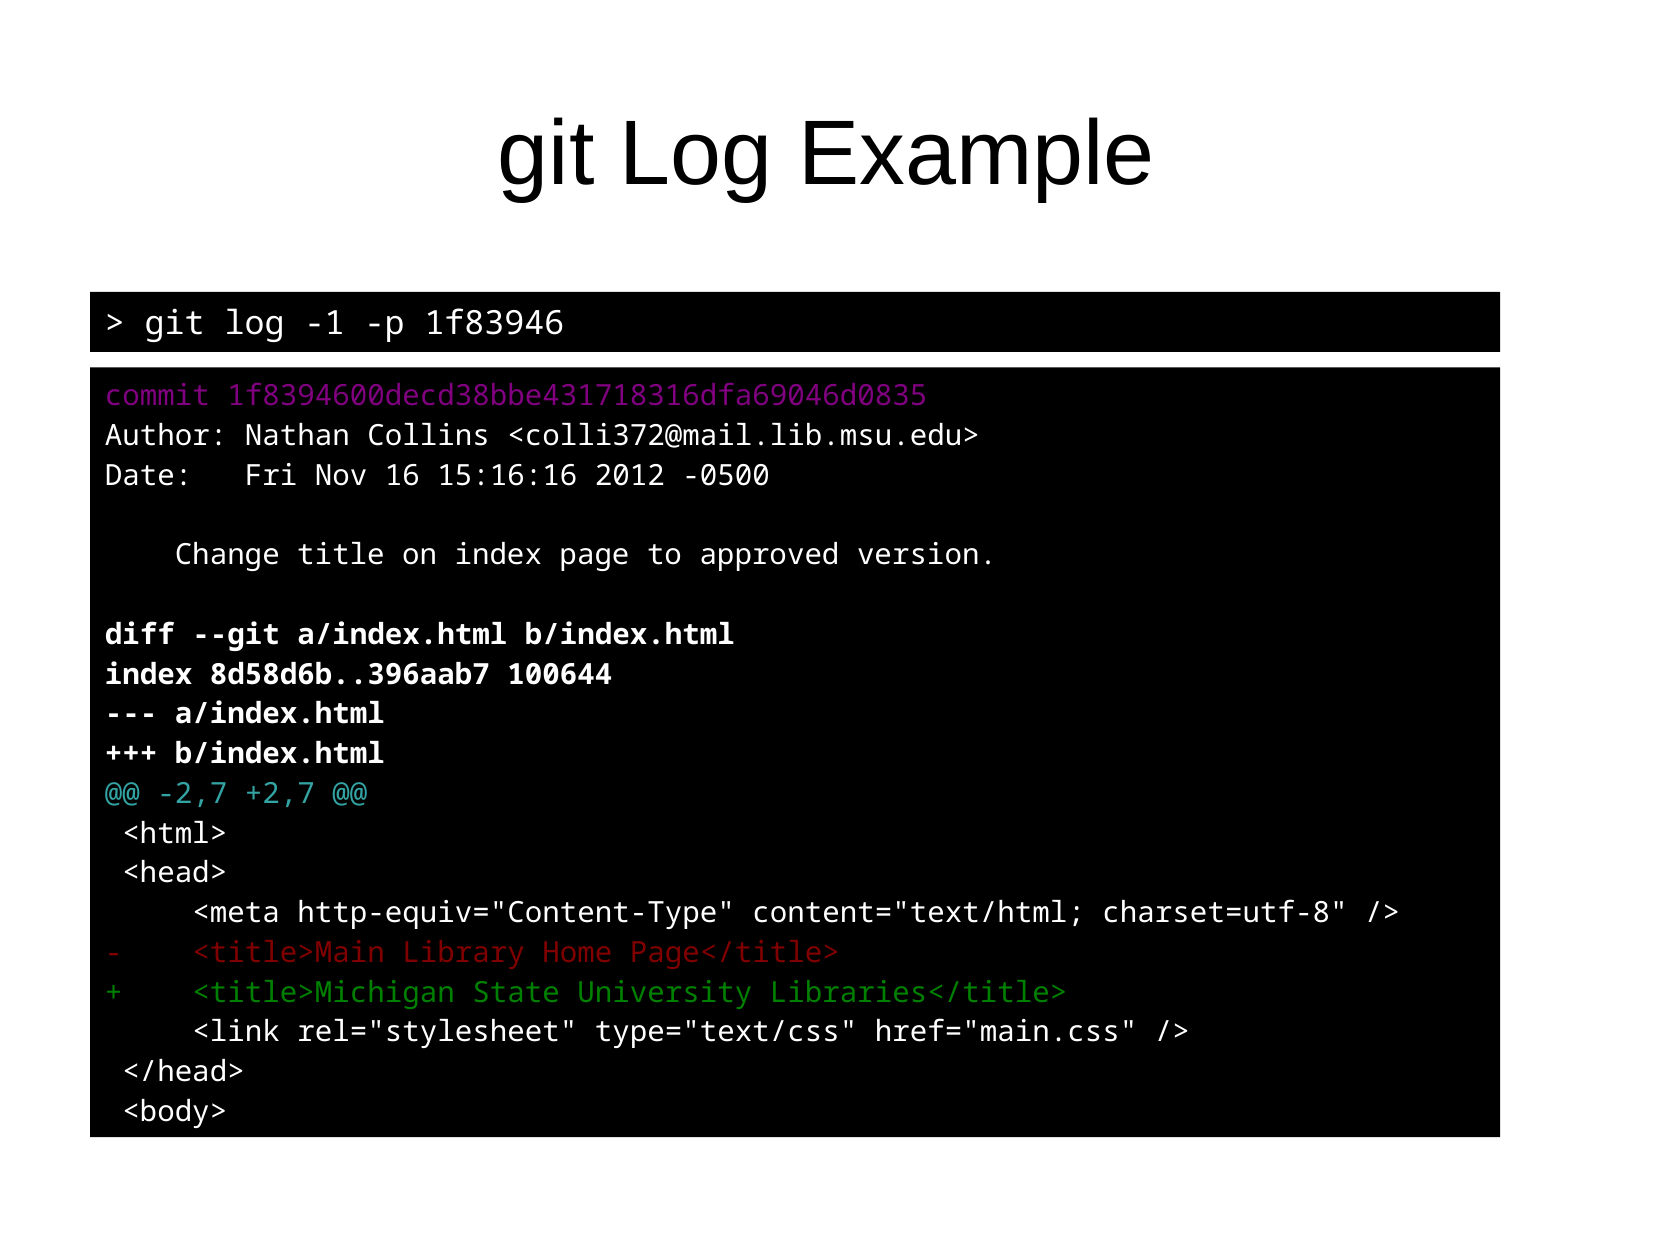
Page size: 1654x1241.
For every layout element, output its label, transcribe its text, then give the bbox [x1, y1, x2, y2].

text_box > git log -1 -p 1f83946 [90, 291, 1501, 349]
text_box commit 1f8394600decd38bbe431718316dfa69046d0835 Author: Nathan Collins <colli372@mail.lib.msu.edu> Date: Fri Nov 16 15:16:16 2012 -0500 Change title on index page to approved version. diff --git a/index.html b/index.html index 8d58d6b..396aab7 100644 --- a/index.html +++ b/index.html @@ -2,7 +2,7 @@ <html> <head> <meta http-equiv="Content-Type" content="text/html; charset=utf-8" /> - <title>Main Library Home Page</title> + <title>Michigan State University Libraries</title> <link rel="stylesheet" type="text/css" href="main.css" /> </head> <body> [90, 367, 1501, 1081]
title git Log Example [82, 49, 1571, 257]
